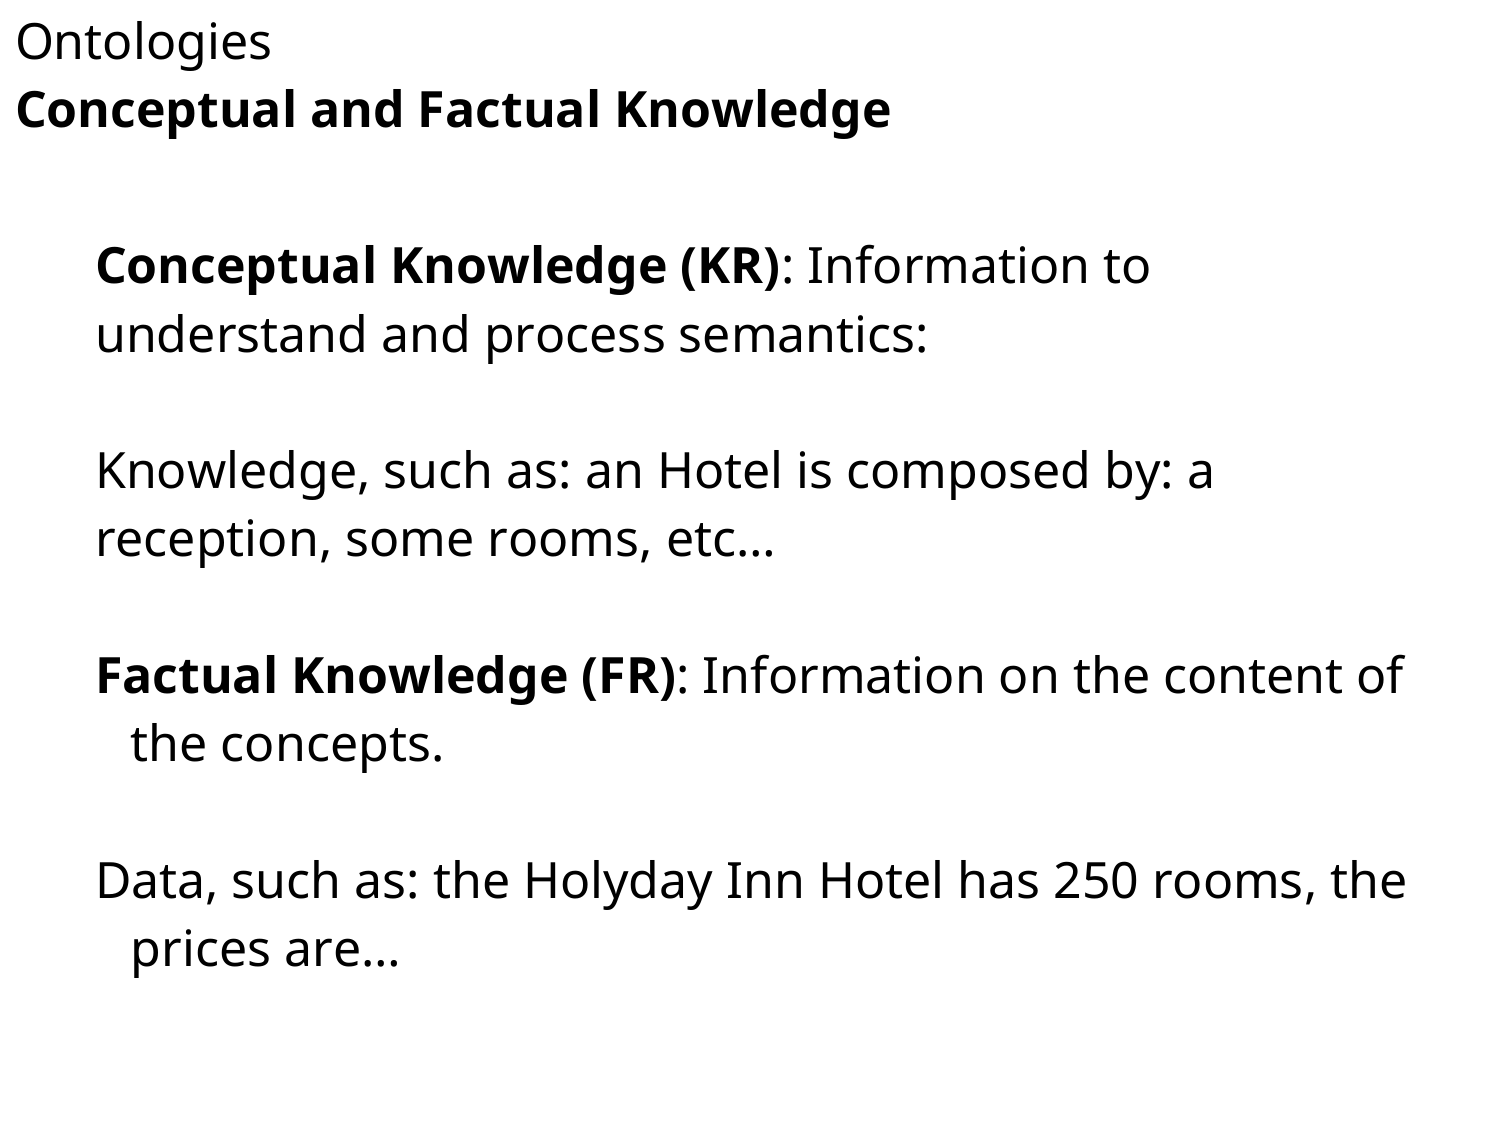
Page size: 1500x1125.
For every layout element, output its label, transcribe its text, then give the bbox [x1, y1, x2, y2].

text_box Conceptual Knowledge (KR): Information to understand and process semantics: Knowledge, such as: an Hotel is composed by: a reception, some rooms, etc… Factual Knowledge (FR): Information on the content of the concepts. Data, such as: the Holyday Inn Hotel has 250 rooms, the prices are… [80, 222, 1441, 989]
title Ontologies Conceptual and Factual Knowledge [0, 0, 1401, 151]
